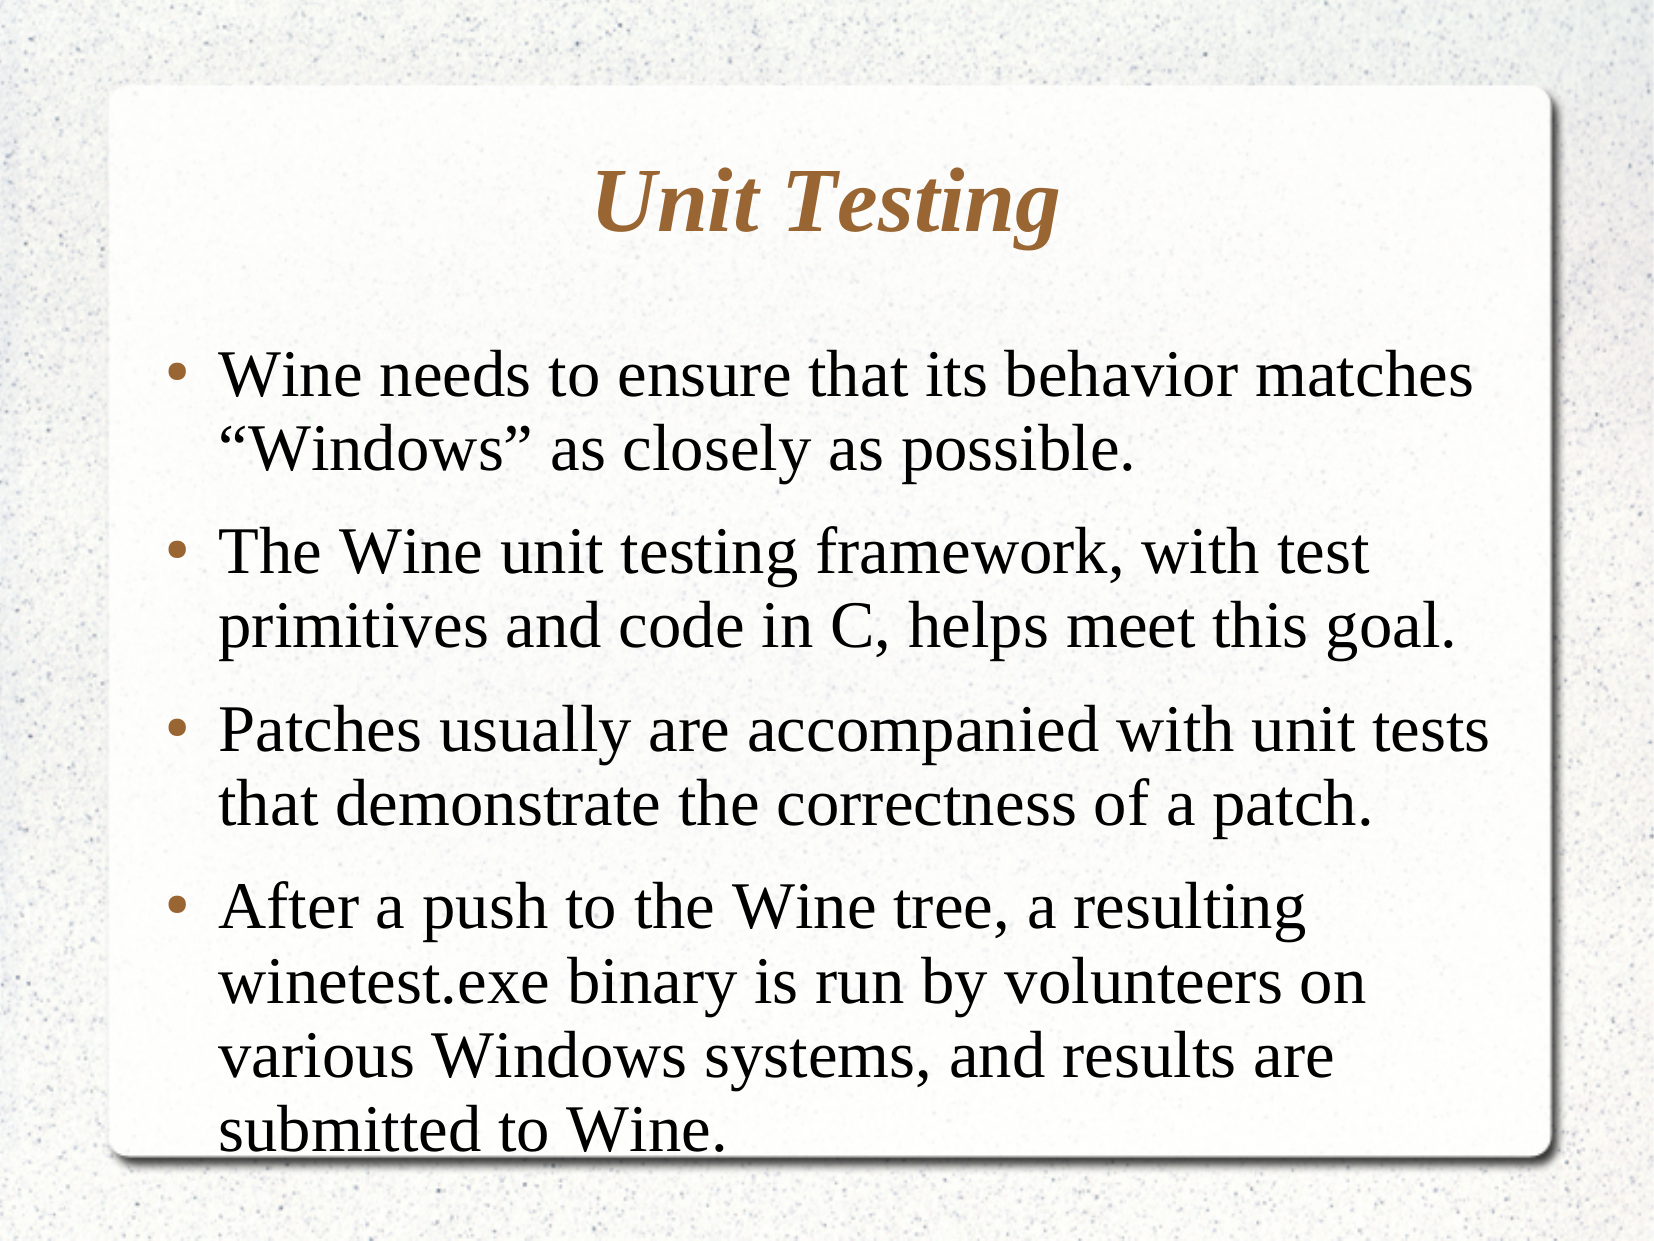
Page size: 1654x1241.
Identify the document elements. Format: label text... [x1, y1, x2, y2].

picture [0, 0, 1654, 1241]
list Wine needs to ensure that its behavior matches “Windows” as closely as possible. The Wine unit testing framework, with test primitives and code in C, helps meet this goal. Patches usually are accompanied with unit tests that demonstrate the correctness of a patch. After a push to the Wine tree, a resulting winetest.exe binary is run by volunteers on various Windows systems, and results are submitted to Wine. [147, 336, 1506, 1166]
title Unit Testing [118, 104, 1536, 297]
